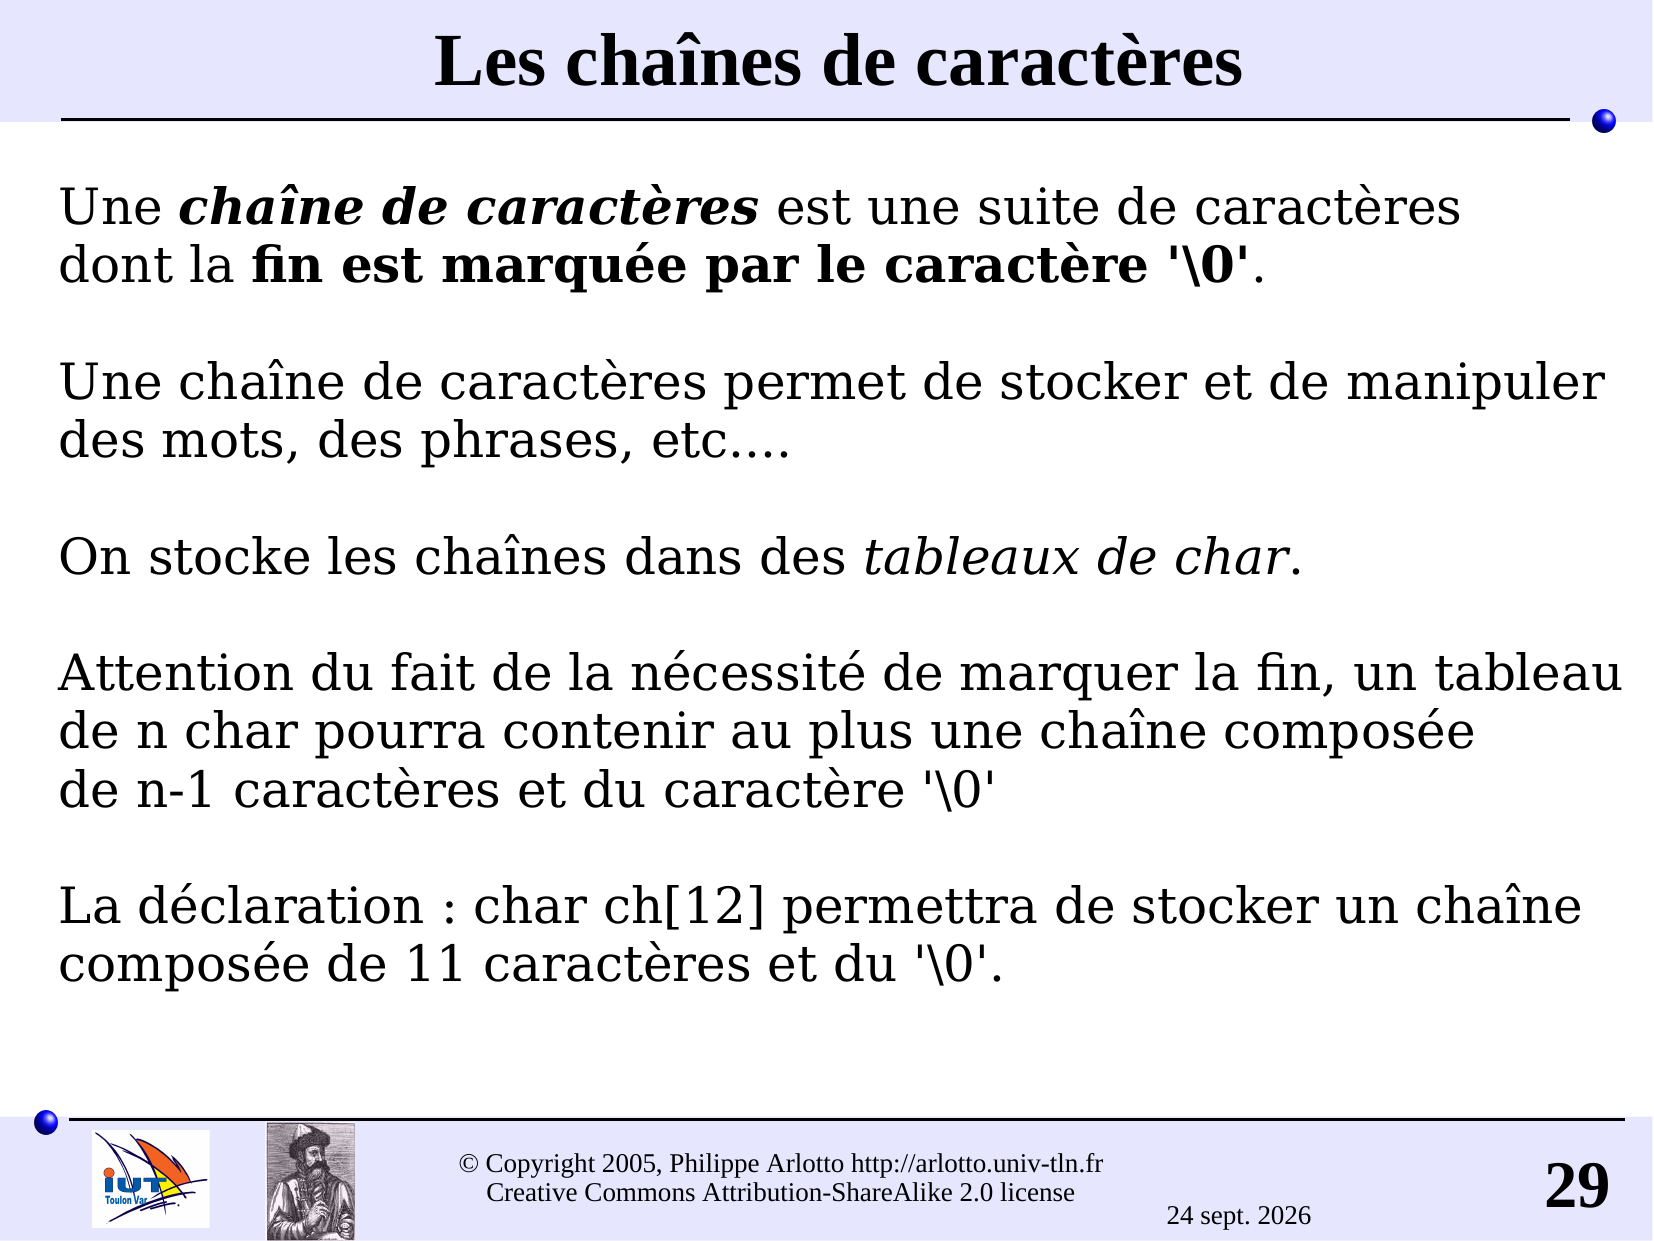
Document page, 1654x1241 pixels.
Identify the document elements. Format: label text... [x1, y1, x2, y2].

picture [265, 1122, 355, 1241]
title Les chaînes de caractères [95, 11, 1585, 110]
text_box Une chaîne de caractères est une suite de caractères dont la fin est marquée par le caractère '\0'. Une chaîne de caractères permet de stocker et de manipuler des mots, des phrases, etc.... On stocke les chaînes dans des tableaux de char. Attention du fait de la nécessité de marquer la fin, un tableau de n char pourra contenir au plus une chaîne composée de n-1 caractères et du caractère '\0' La déclaration : char ch[12] permettra de stocker un chaîne composée de 11 caractères et du '\0'. [59, 177, 1625, 1115]
